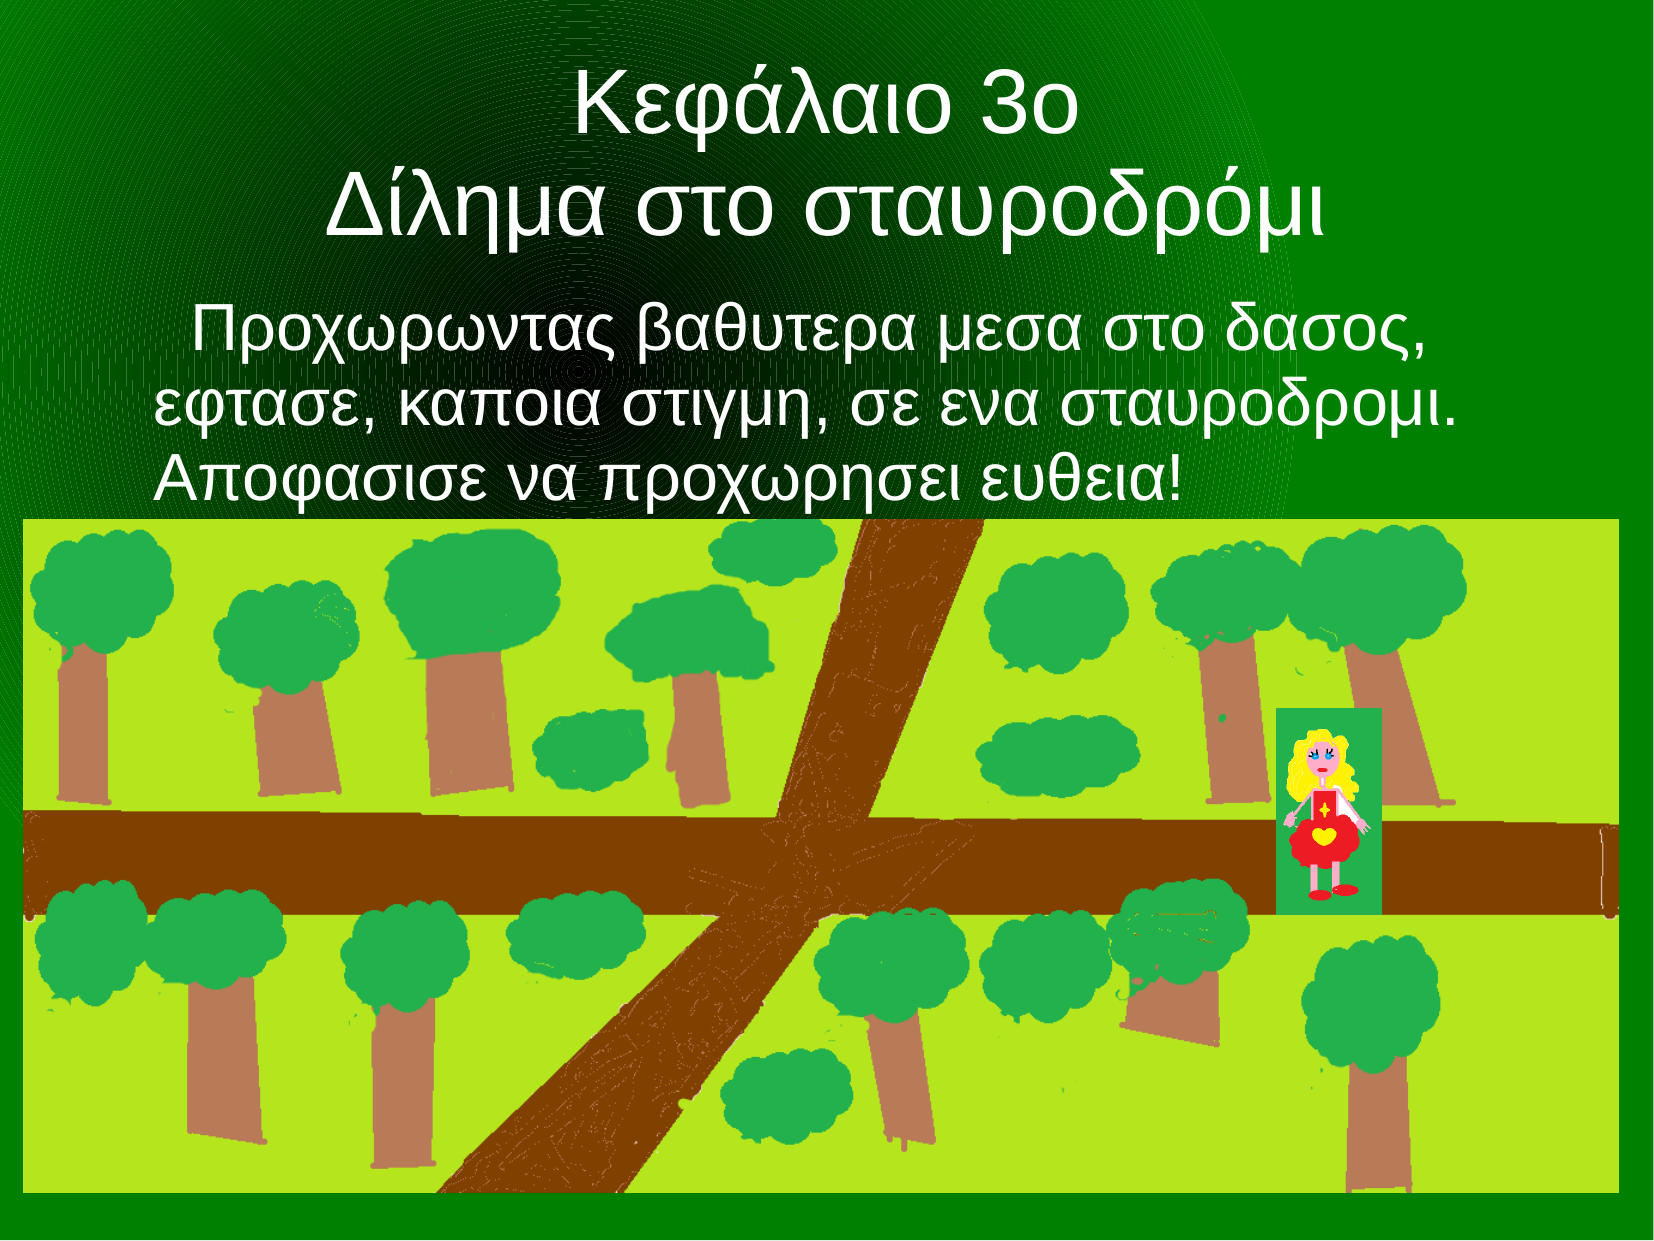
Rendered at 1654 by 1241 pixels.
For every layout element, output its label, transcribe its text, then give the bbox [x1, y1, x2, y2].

title Κεφάλαιο 3ο Δίλημα στο σταυροδρόμι [82, 49, 1571, 257]
picture [23, 519, 1619, 1193]
list Προχωρωντας βαθυτερα μεσα στο δασος, εφτασε, καποια στιγμη, σε ενα σταυροδρομι. Αποφασισε να προχωρησει ευθεια! [82, 290, 1538, 519]
